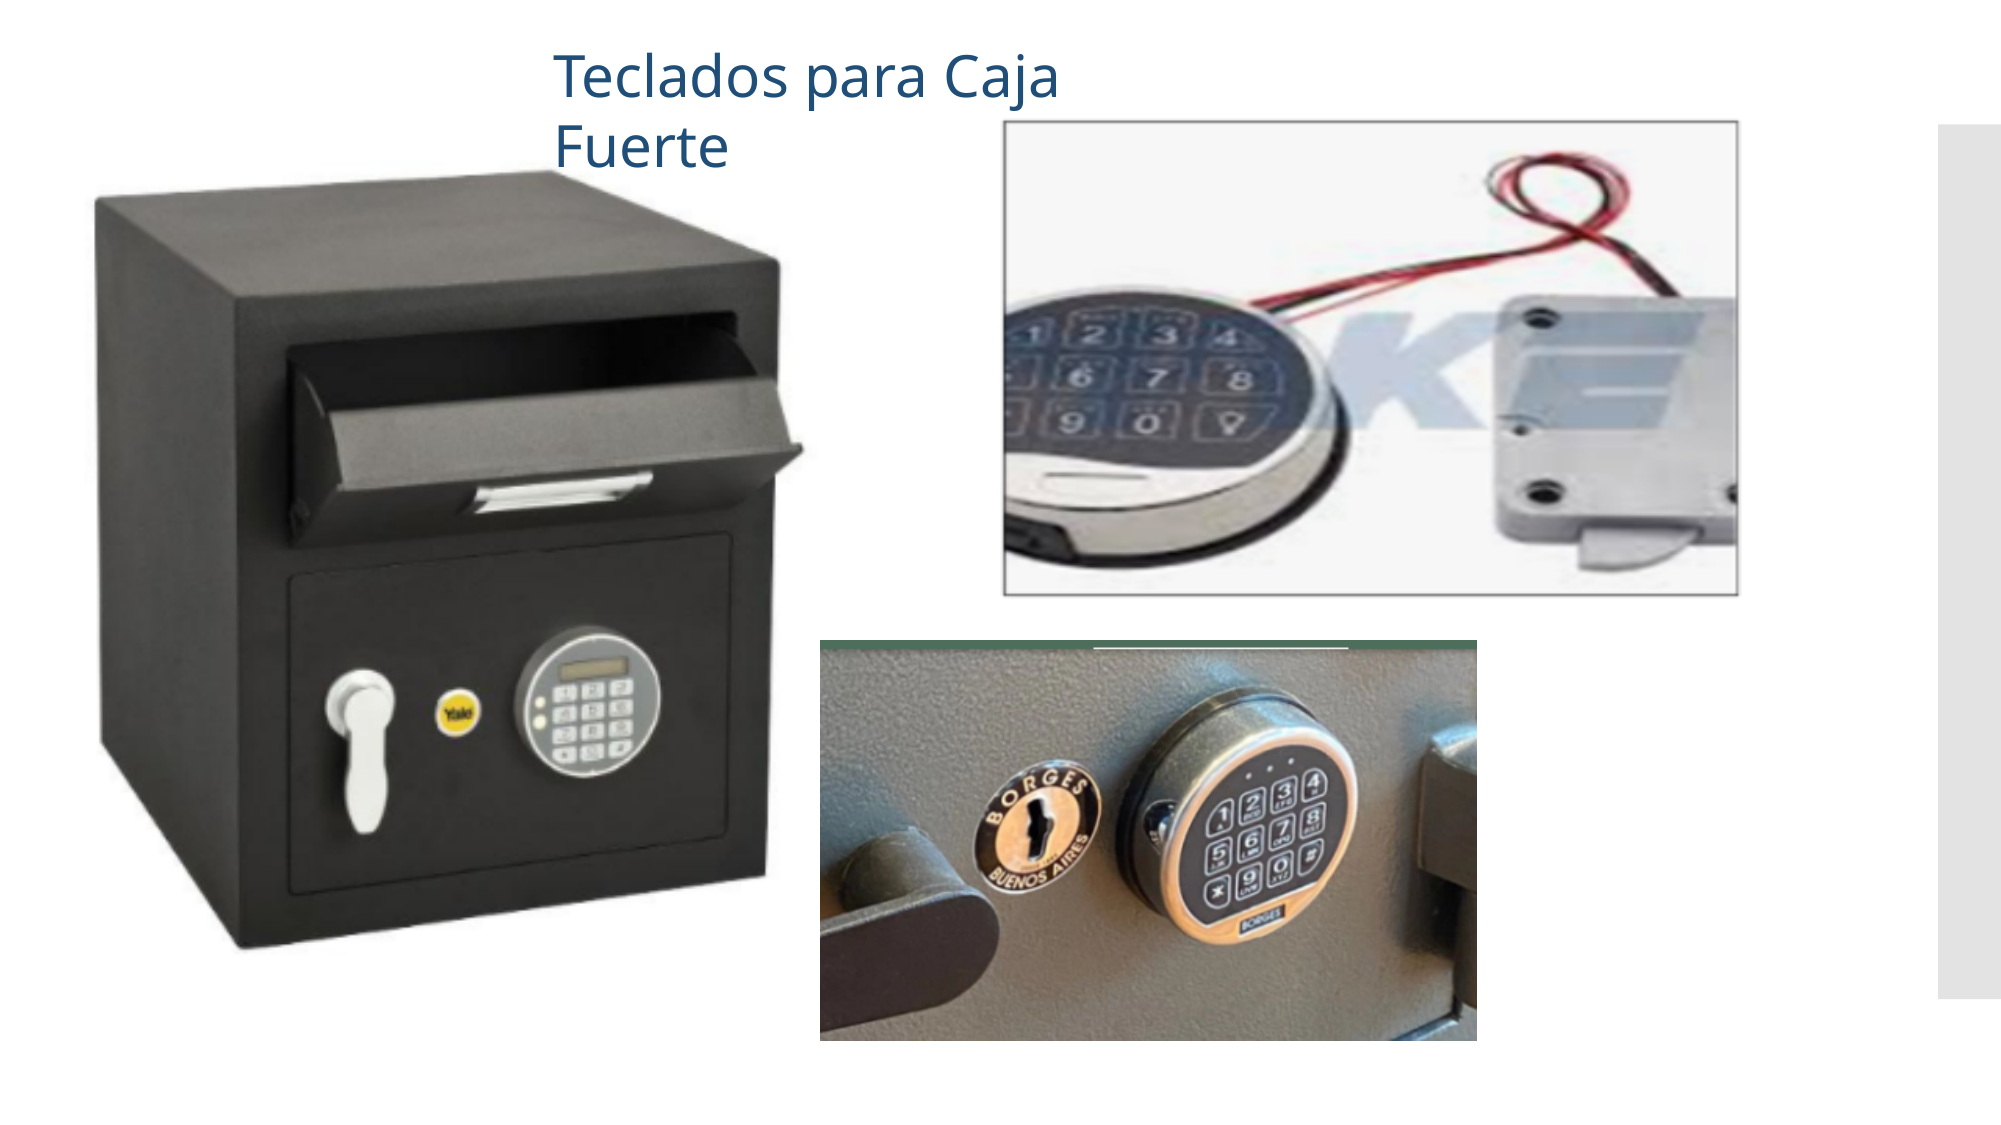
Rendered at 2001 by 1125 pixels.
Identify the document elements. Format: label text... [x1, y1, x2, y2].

text_box Teclados para Caja Fuerte [538, 32, 1243, 118]
picture [0, 117, 1477, 1041]
picture [999, 117, 1747, 603]
